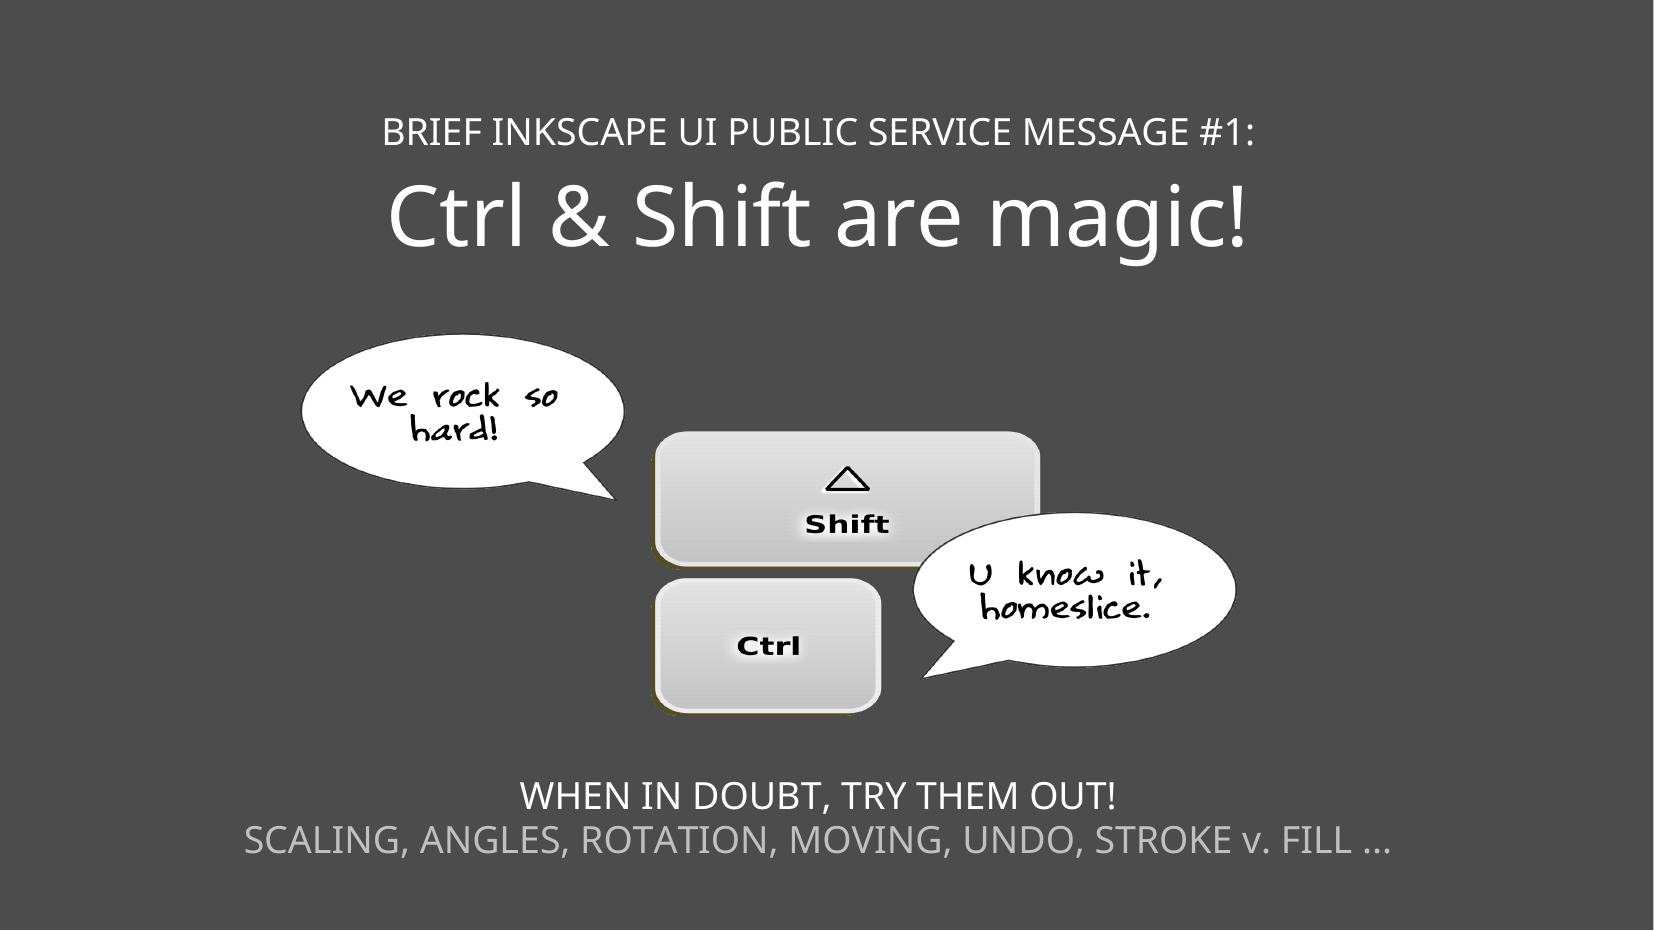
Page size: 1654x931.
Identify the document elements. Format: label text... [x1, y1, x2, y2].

picture [300, 333, 1237, 716]
title WHEN IN DOUBT, TRY THEM OUT! [112, 764, 1525, 809]
title BRIEF INKSCAPE UI PUBLIC SERVICE MESSAGE #1: [112, 100, 1525, 169]
title SCALING, ANGLES, ROTATION, MOVING, UNDO, STROKE v. FILL ... [112, 809, 1525, 878]
title Ctrl & Shift are magic! [112, 169, 1525, 301]
